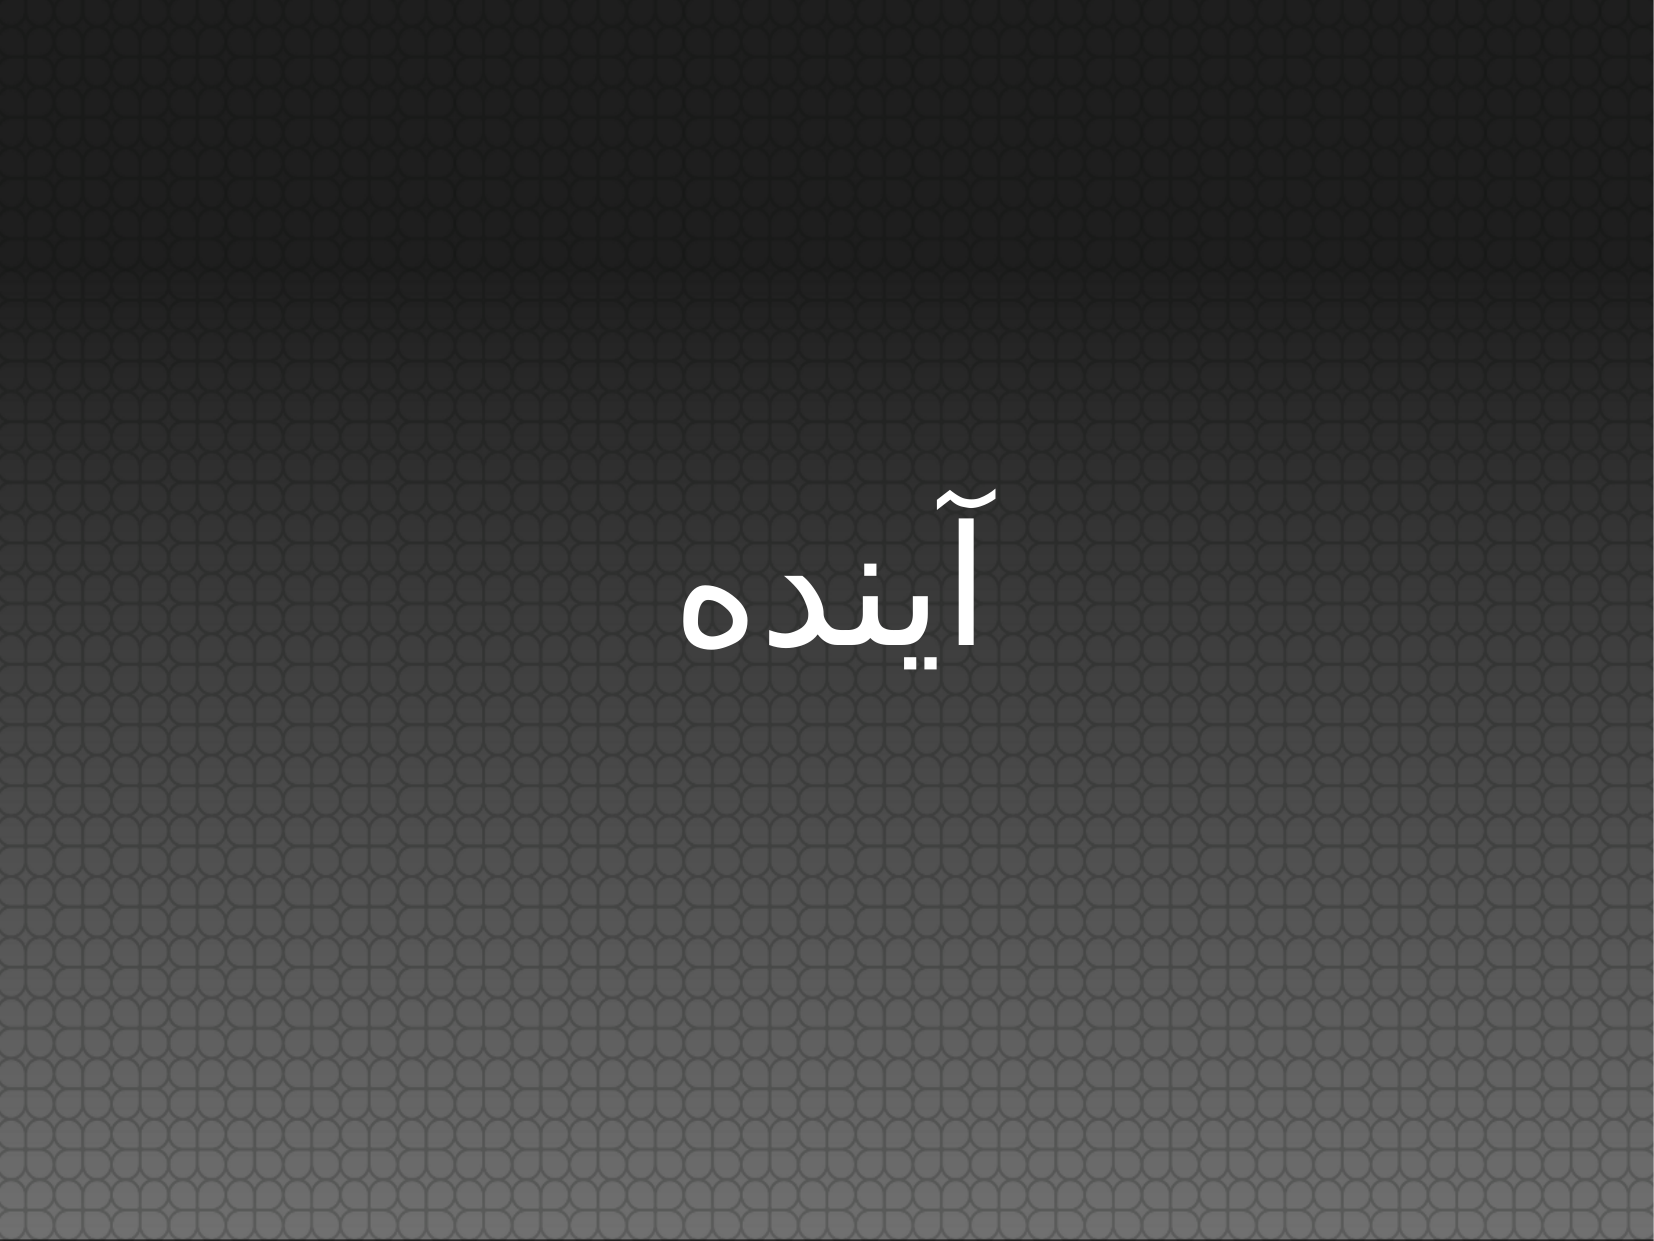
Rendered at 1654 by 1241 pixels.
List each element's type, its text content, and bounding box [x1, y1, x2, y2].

picture [0, 0, 1654, 1241]
title آینده [86, 504, 1576, 672]
